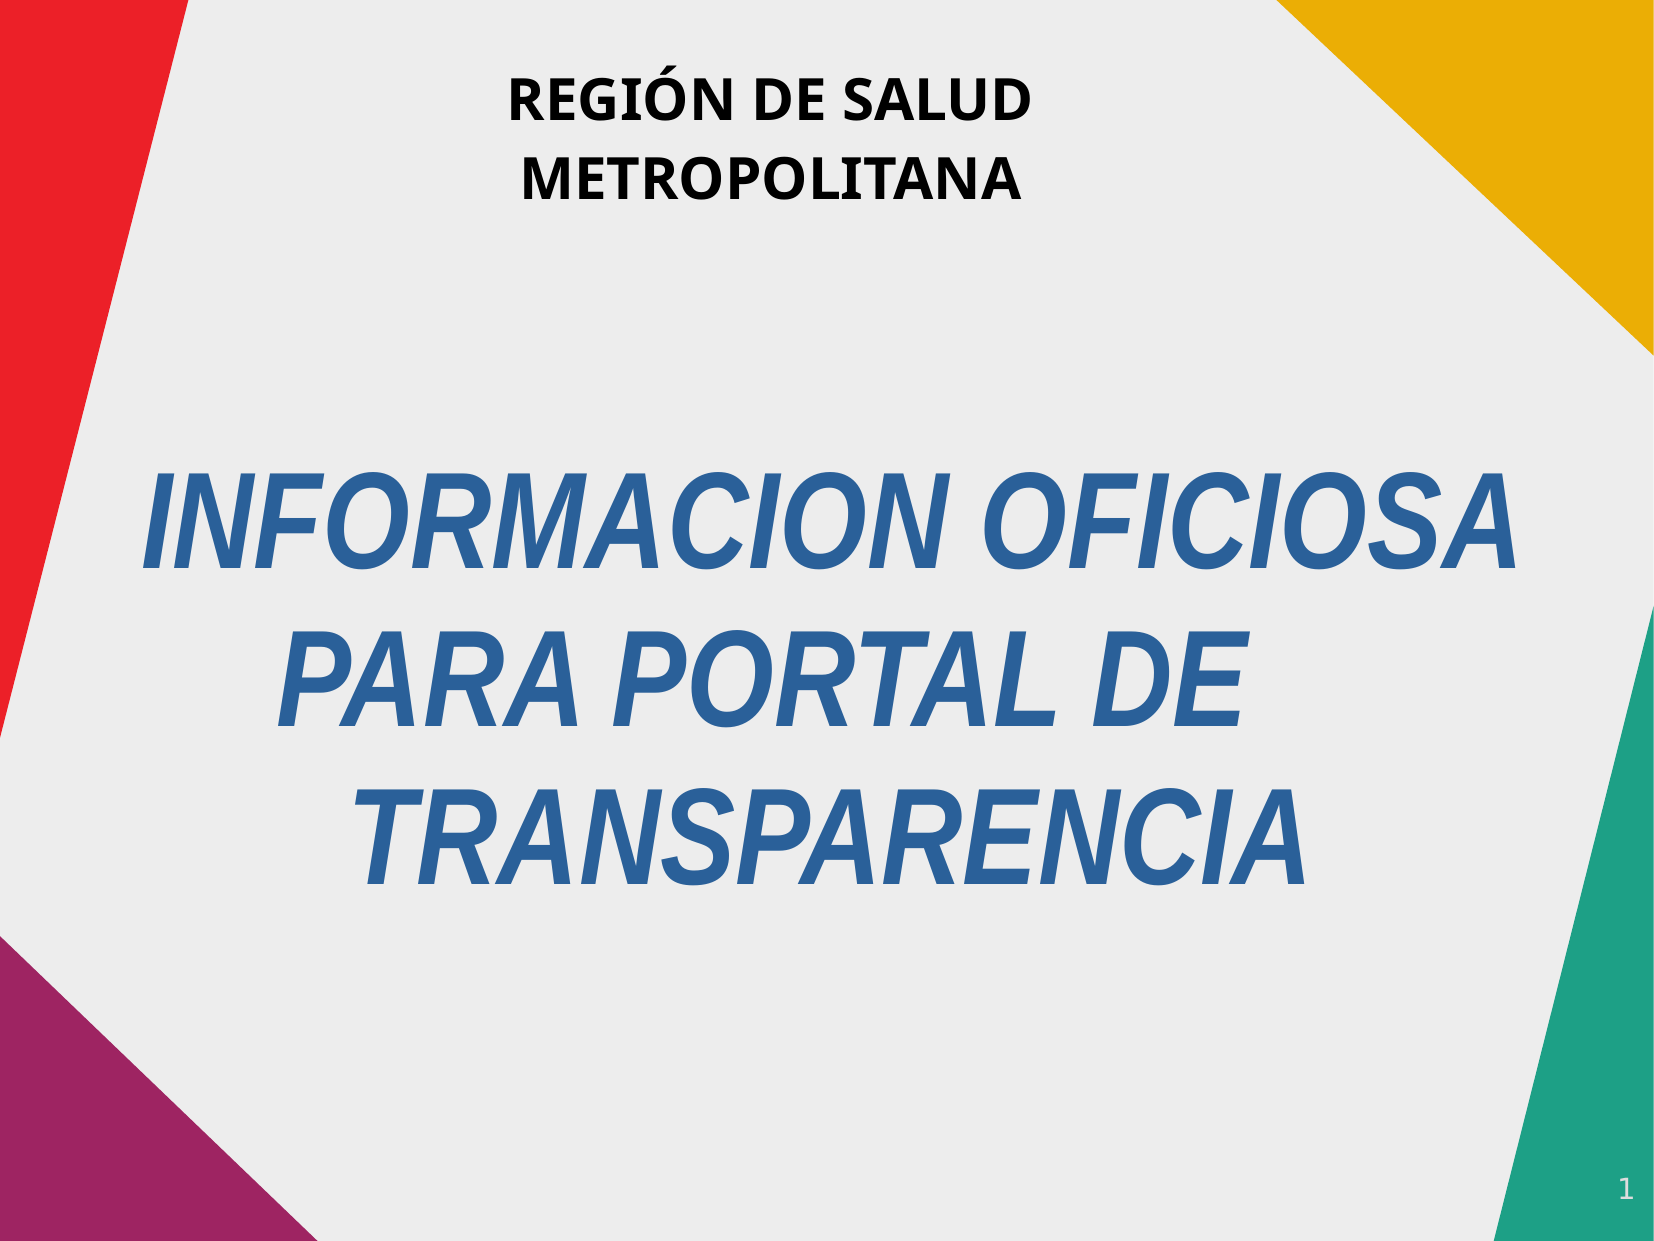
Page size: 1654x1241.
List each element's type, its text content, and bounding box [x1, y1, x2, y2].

text_box INFORMACION OFICIOSA PARA PORTAL DE TRANSPARENCIA [126, 432, 1535, 835]
text_box REGIÓN DE SALUD METROPOLITANA [165, 50, 1391, 201]
